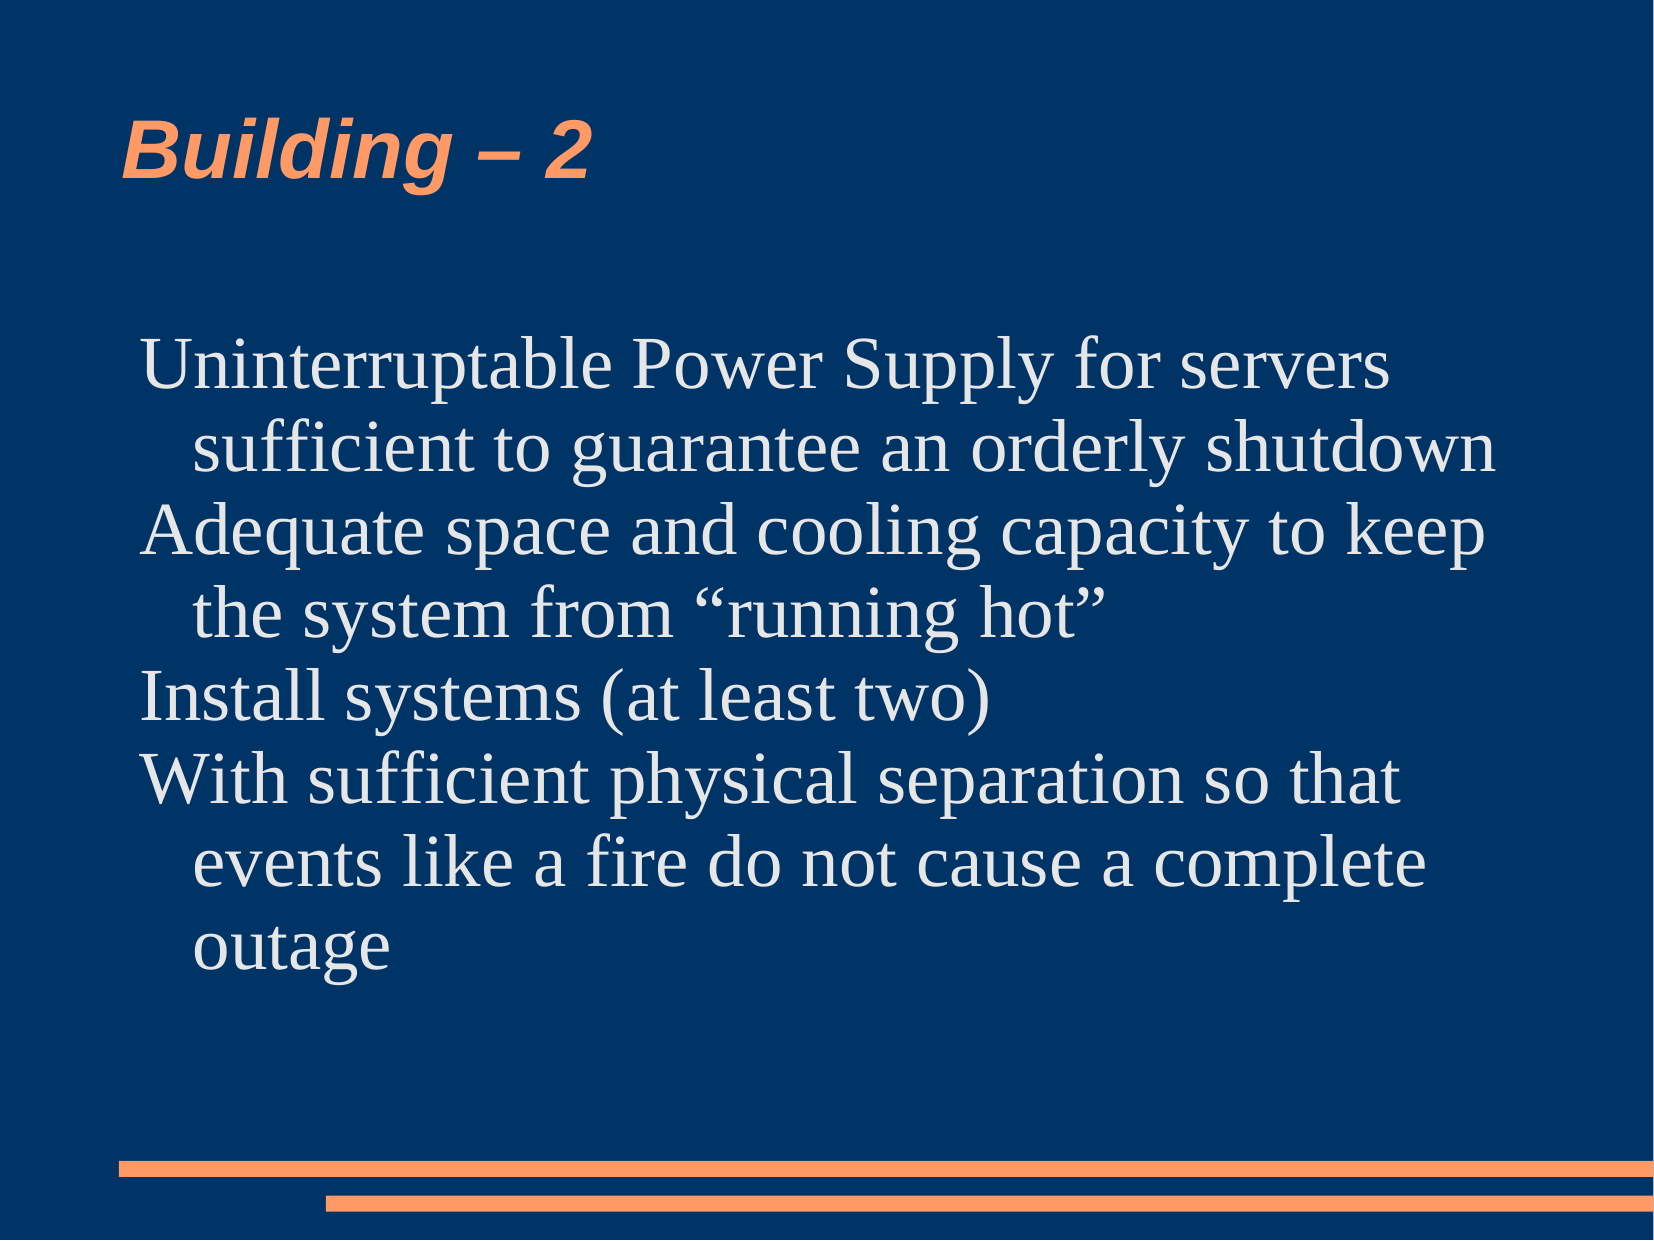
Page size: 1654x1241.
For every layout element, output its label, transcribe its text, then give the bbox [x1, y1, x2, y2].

title Building – 2 [121, 53, 1534, 247]
list Uninterruptable Power Supply for servers sufficient to guarantee an orderly shutdown Adequate space and cooling capacity to keep the system from “running hot” Install systems (at least two) With sufficient physical separation so that events like a fire do not cause a complete outage [121, 322, 1561, 1118]
